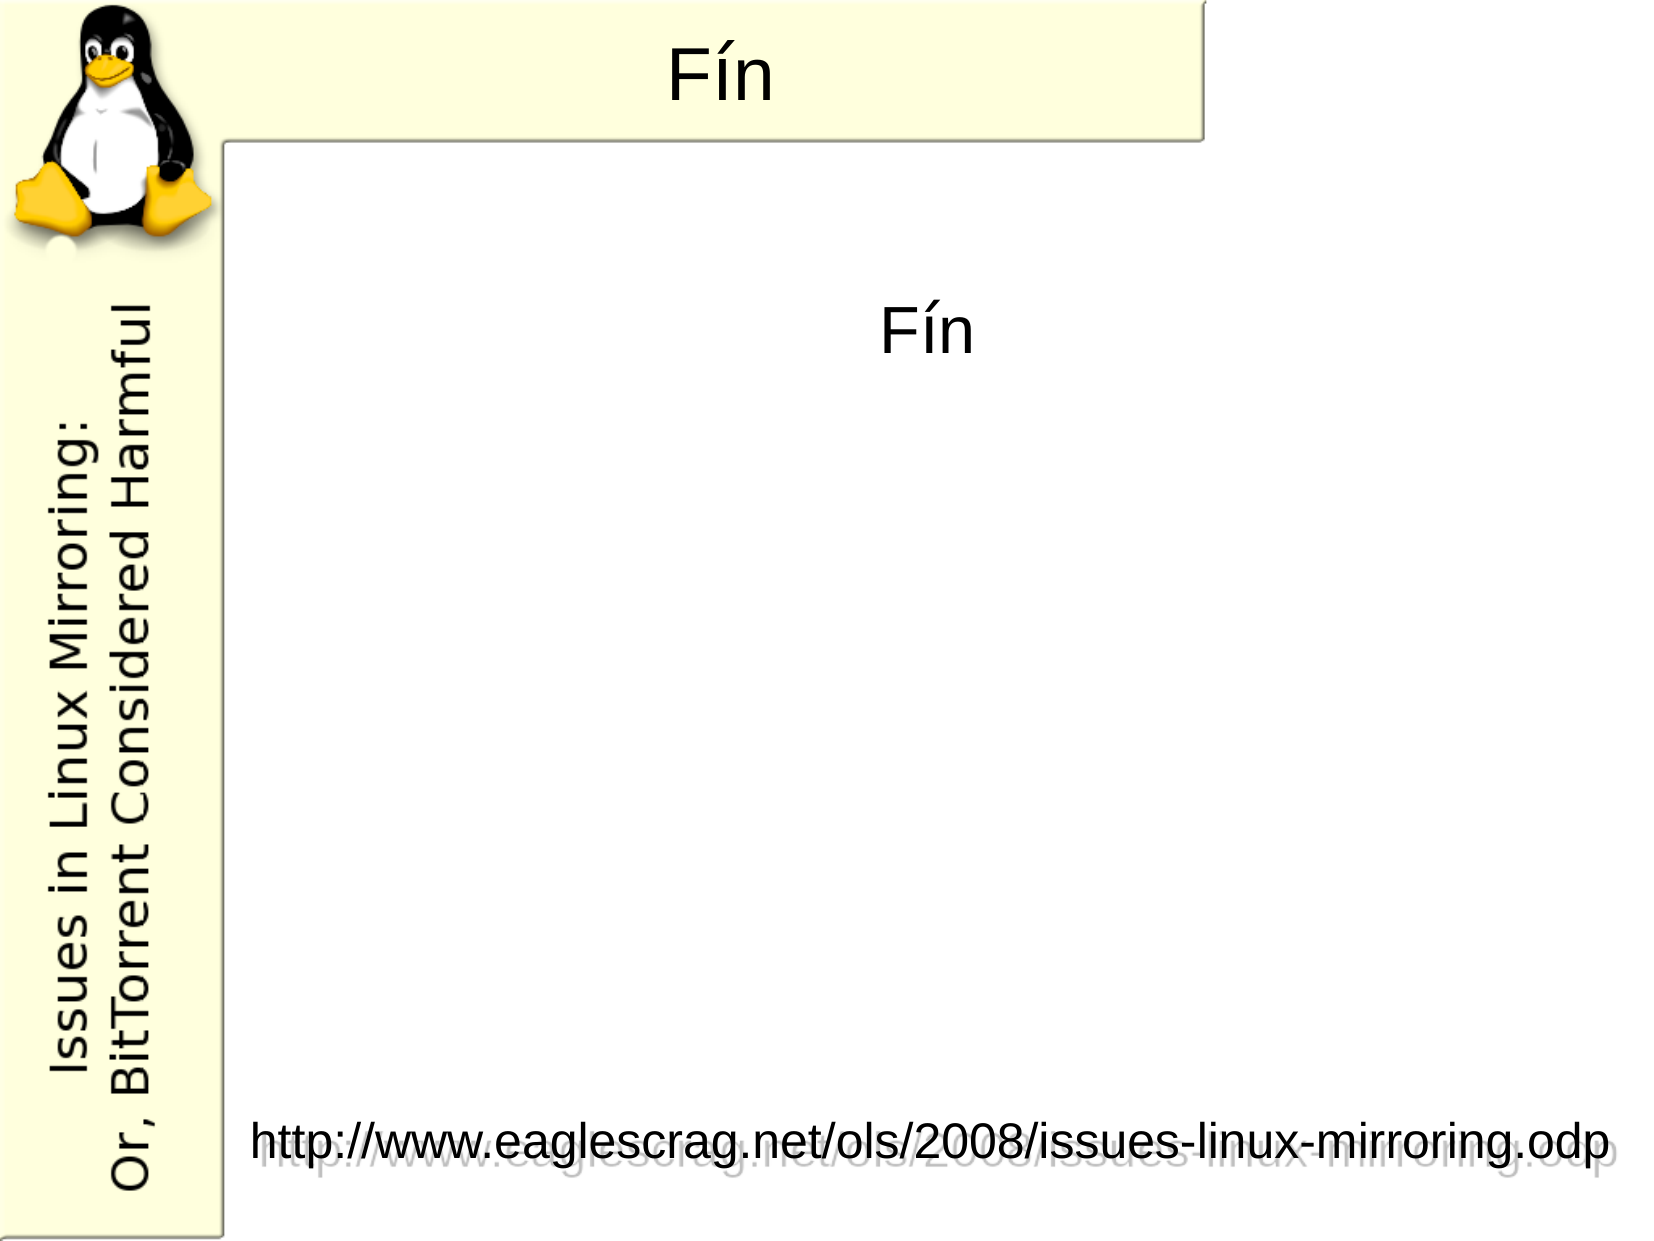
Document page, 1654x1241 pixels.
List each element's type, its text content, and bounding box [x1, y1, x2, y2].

list Fín [262, 187, 1575, 1095]
picture [0, 0, 1654, 1241]
title Fín [224, 7, 1200, 143]
text_box http://www.eaglescrag.net/ols/2008/issues-linux-mirroring.odp [217, 1105, 1644, 1177]
